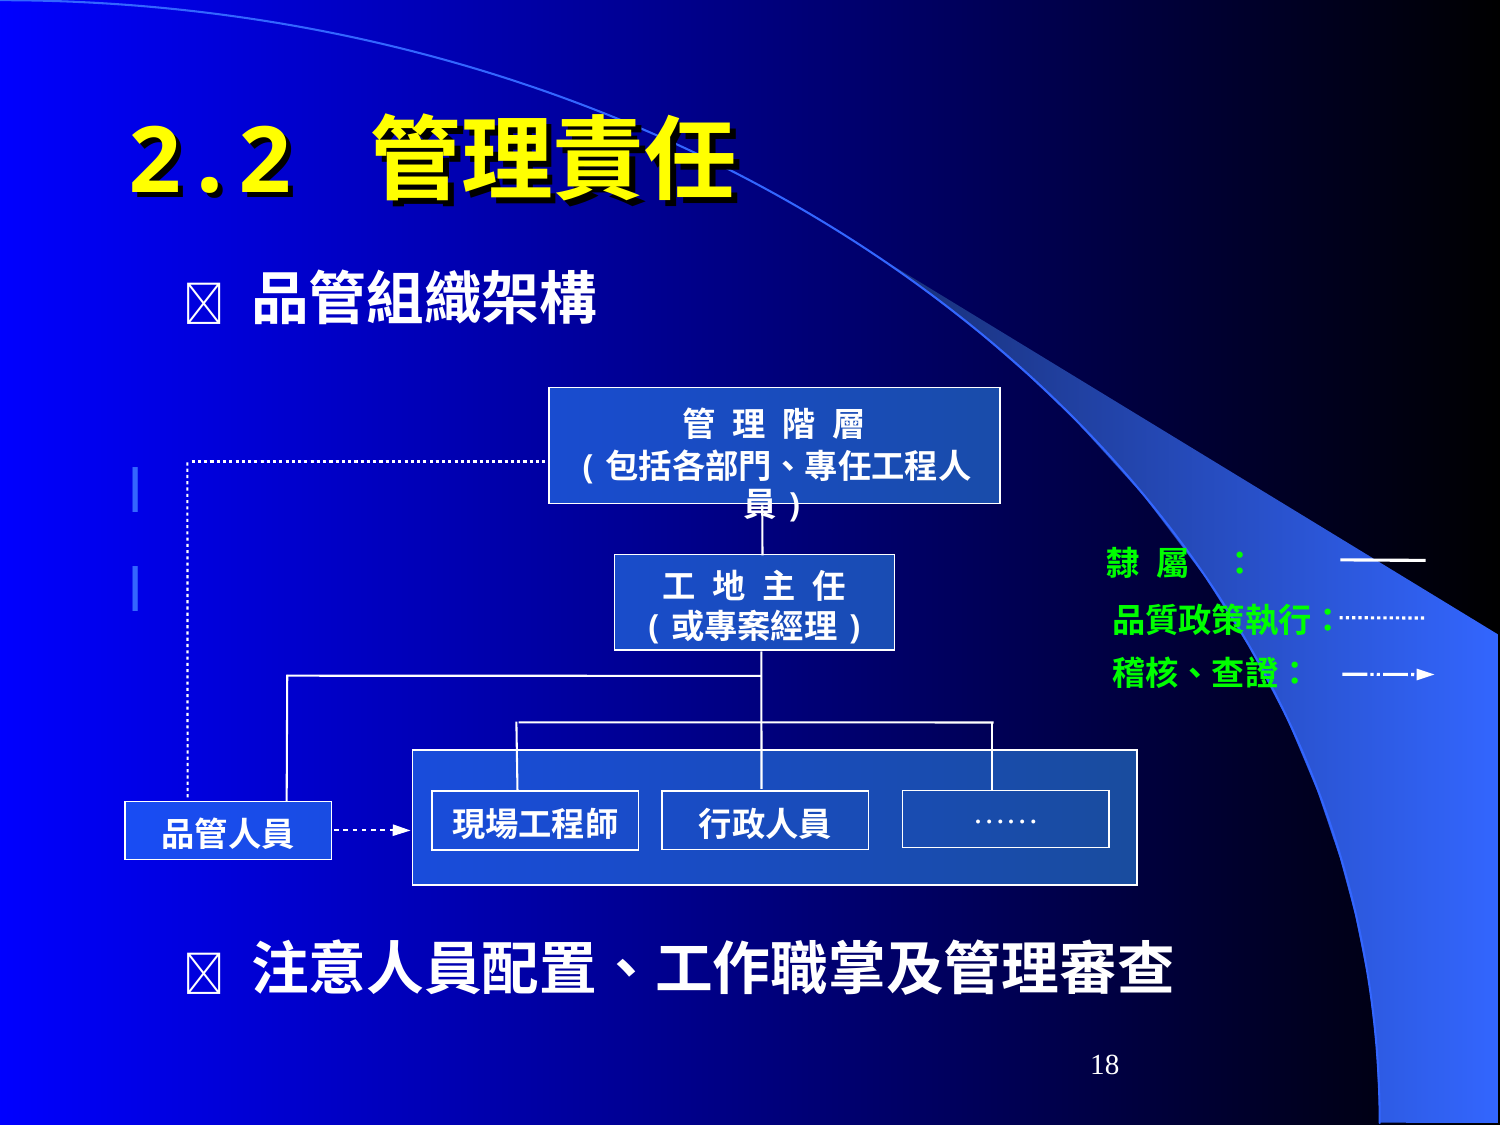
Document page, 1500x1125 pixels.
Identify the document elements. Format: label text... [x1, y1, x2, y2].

text_box 現場工程師 [432, 790, 639, 850]
text_box 管 理 階 層 (包括各部門、專任工程人員) [548, 387, 1001, 504]
text_box 工 地 主 任 (或專案經理) [614, 554, 895, 651]
text_box 品管人員 [125, 801, 332, 860]
text_box 隸 屬 ： 品質政策執行： 稽核、查證： [1087, 537, 1435, 685]
text_box [412, 750, 1138, 885]
title 2.2 管理責任 [112, 62, 1388, 250]
text_box 行政人員 [662, 791, 869, 850]
list  品管組織架構  注意人員配置、工作職掌及管理審查 [112, 262, 1388, 1013]
text_box …… [902, 790, 1109, 848]
text_box [1074, 1025, 1388, 1101]
